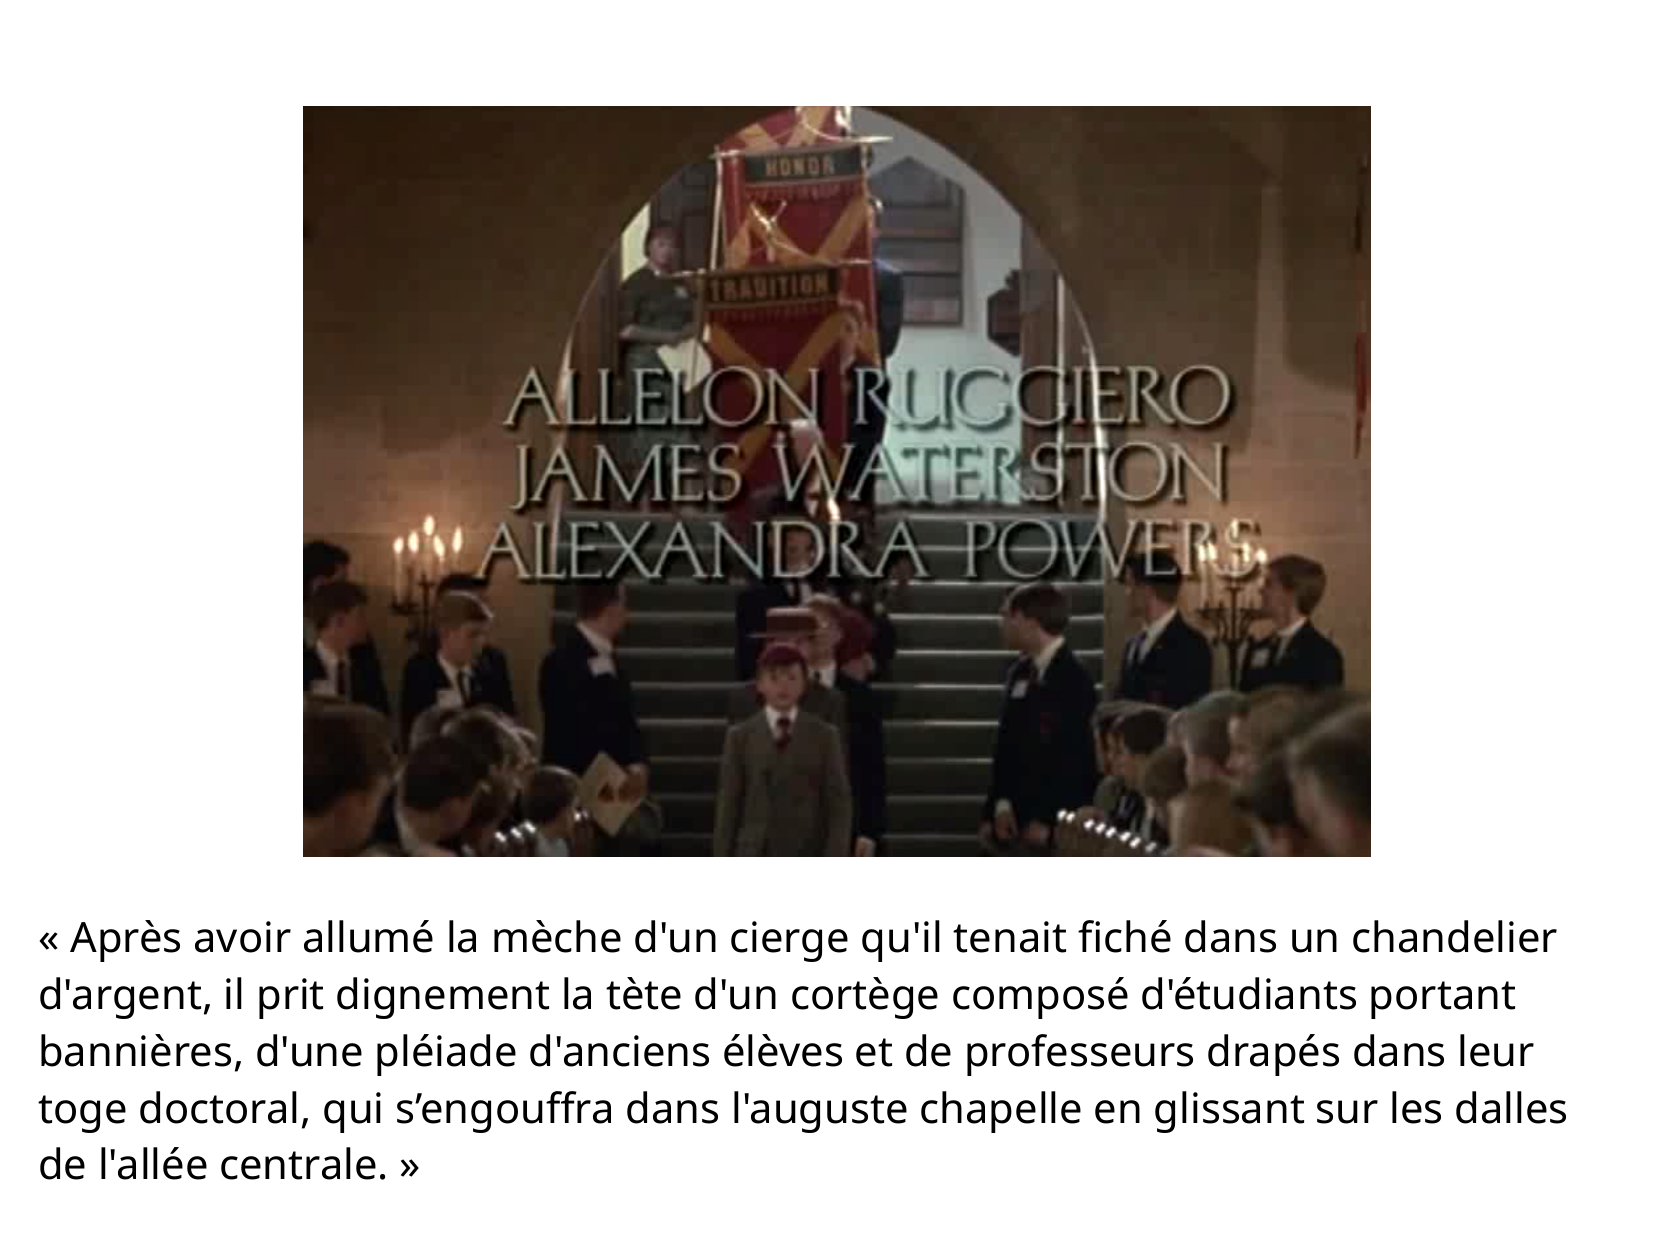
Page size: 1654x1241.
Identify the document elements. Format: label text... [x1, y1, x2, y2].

picture [303, 106, 1371, 857]
text_box « Après avoir allumé la mèche d'un cierge qu'il tenait fiché dans un chandelier d'argent, il prit dignement la tète d'un cortège composé d'étudiants portant bannières, d'une pléiade d'anciens élèves et de professeurs drapés dans leur toge doctoral, qui s’engouffra dans l'auguste chapelle en glissant sur les dalles de l'allée centrale. » [23, 899, 1642, 1205]
